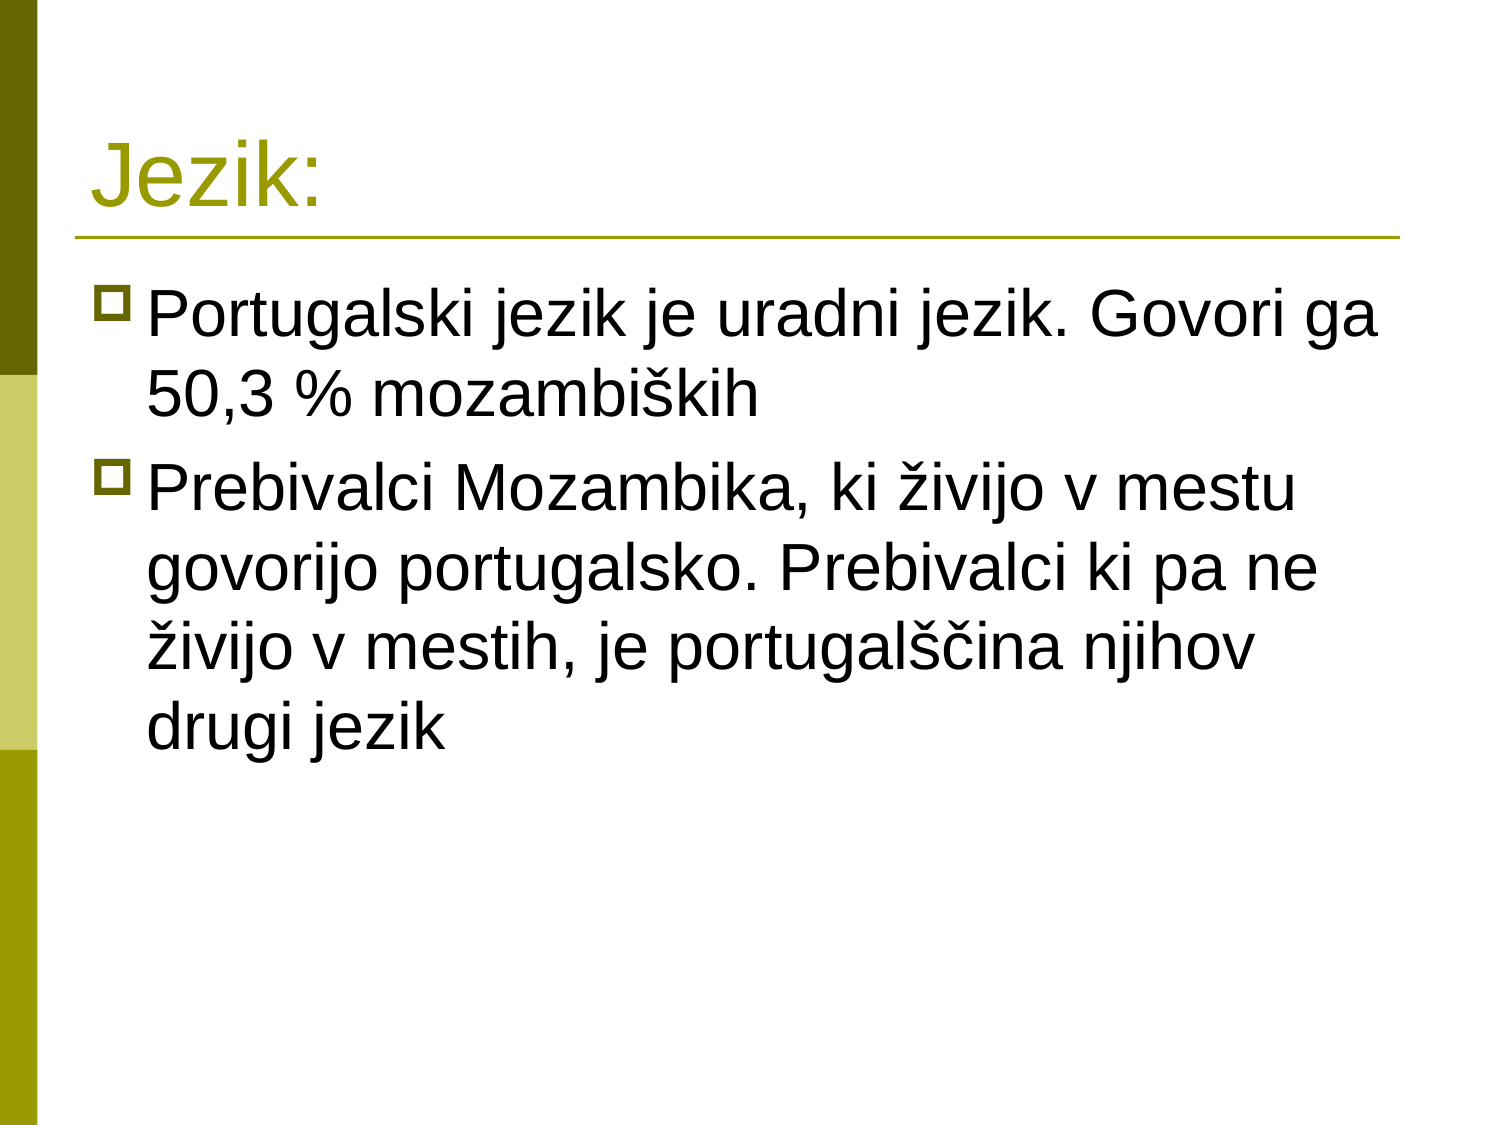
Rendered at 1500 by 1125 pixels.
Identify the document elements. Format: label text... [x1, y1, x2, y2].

title Jezik: [75, 45, 1425, 233]
list Portugalski jezik je uradni jezik. Govori ga 50,3 % mozambiških Prebivalci Mozambika, ki živijo v mestu govorijo portugalsko. Prebivalci ki pa ne živijo v mestih, je portugalščina njihov drugi jezik [75, 262, 1425, 1006]
